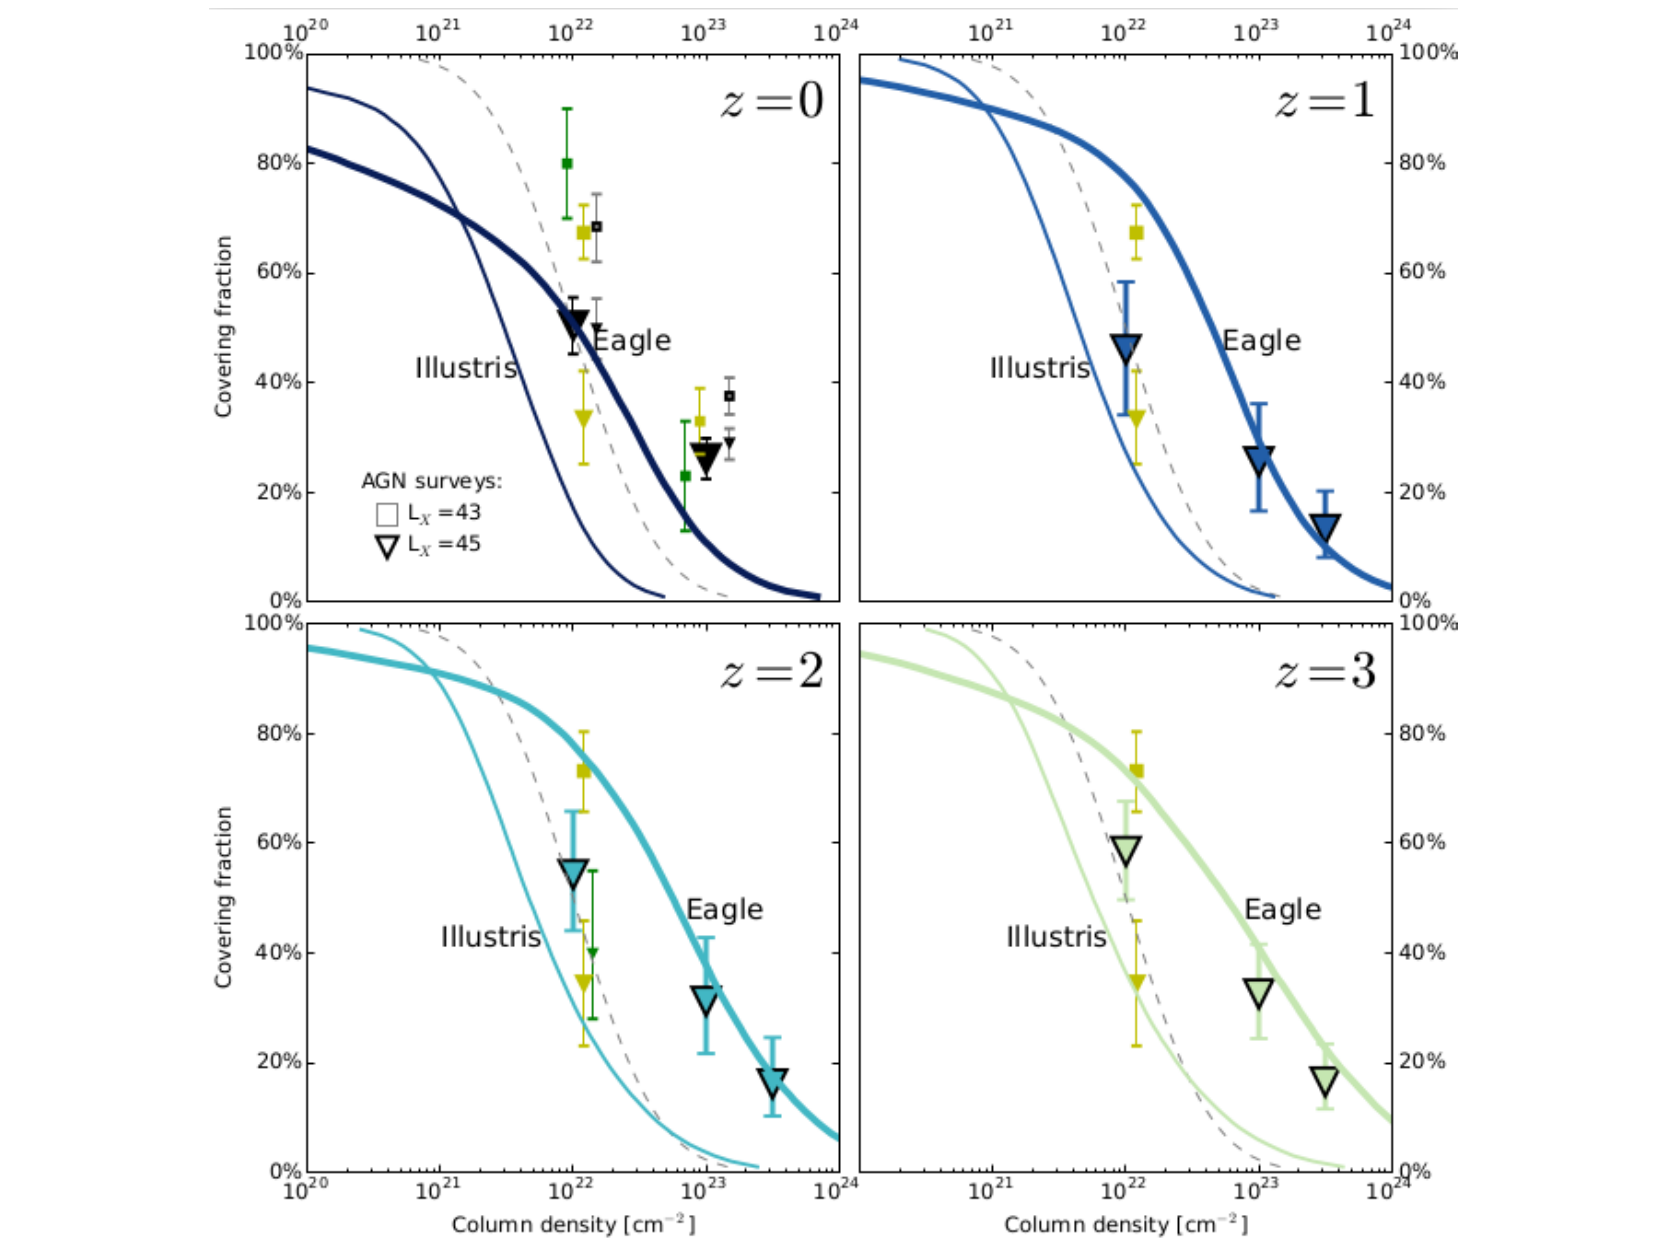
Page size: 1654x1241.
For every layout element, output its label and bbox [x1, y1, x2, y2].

picture [209, 8, 1458, 1241]
